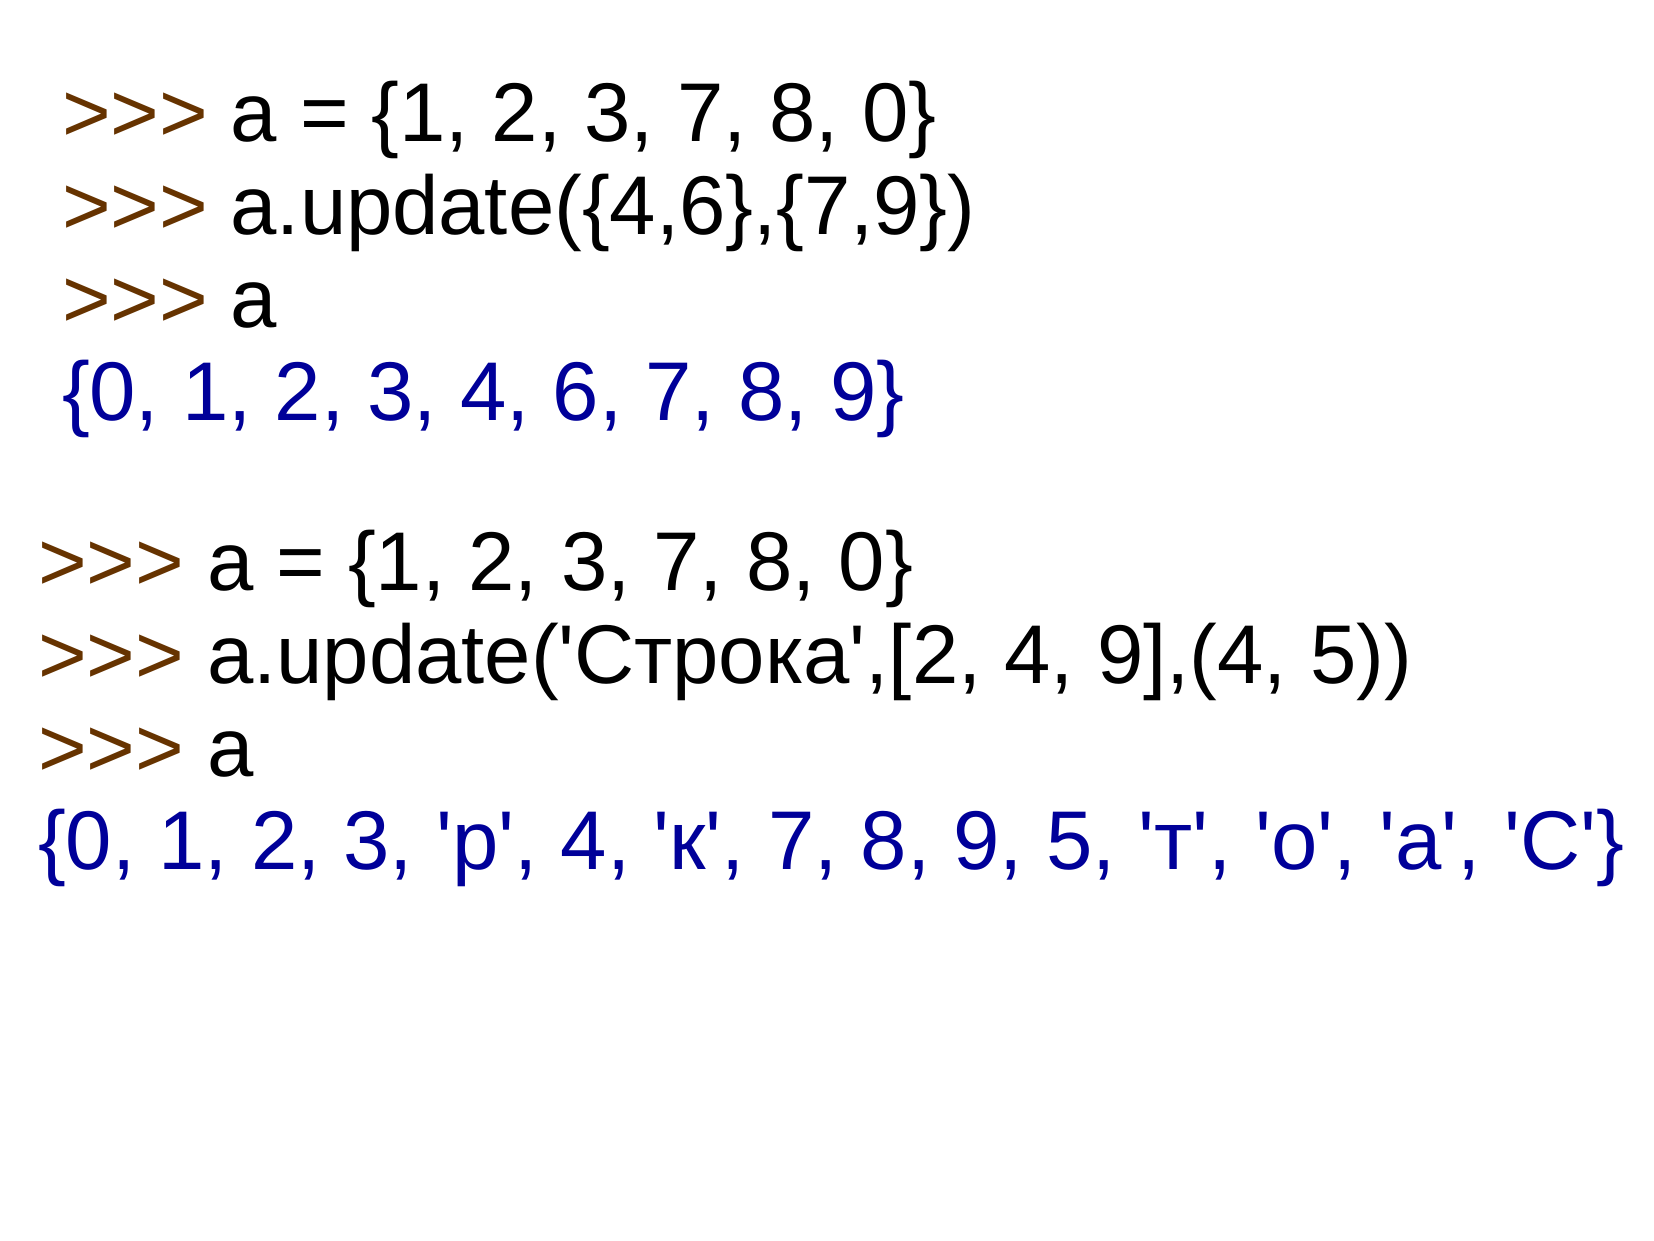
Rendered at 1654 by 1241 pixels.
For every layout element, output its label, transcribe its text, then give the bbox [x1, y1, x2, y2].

text_box >>> a = {1, 2, 3, 7, 8, 0} >>> a.update('Строка',[2, 4, 9],(4, 5)) >>> a {0, 1, 2, 3, 'р', 4, 'к', 7, 8, 9, 5, 'т', 'о', 'а', 'С'} [23, 507, 1654, 988]
text_box >>> a = {1, 2, 3, 7, 8, 0} >>> a.update({4,6},{7,9}) >>> a {0, 1, 2, 3, 4, 6, 7, 8, 9} [47, 59, 1536, 446]
